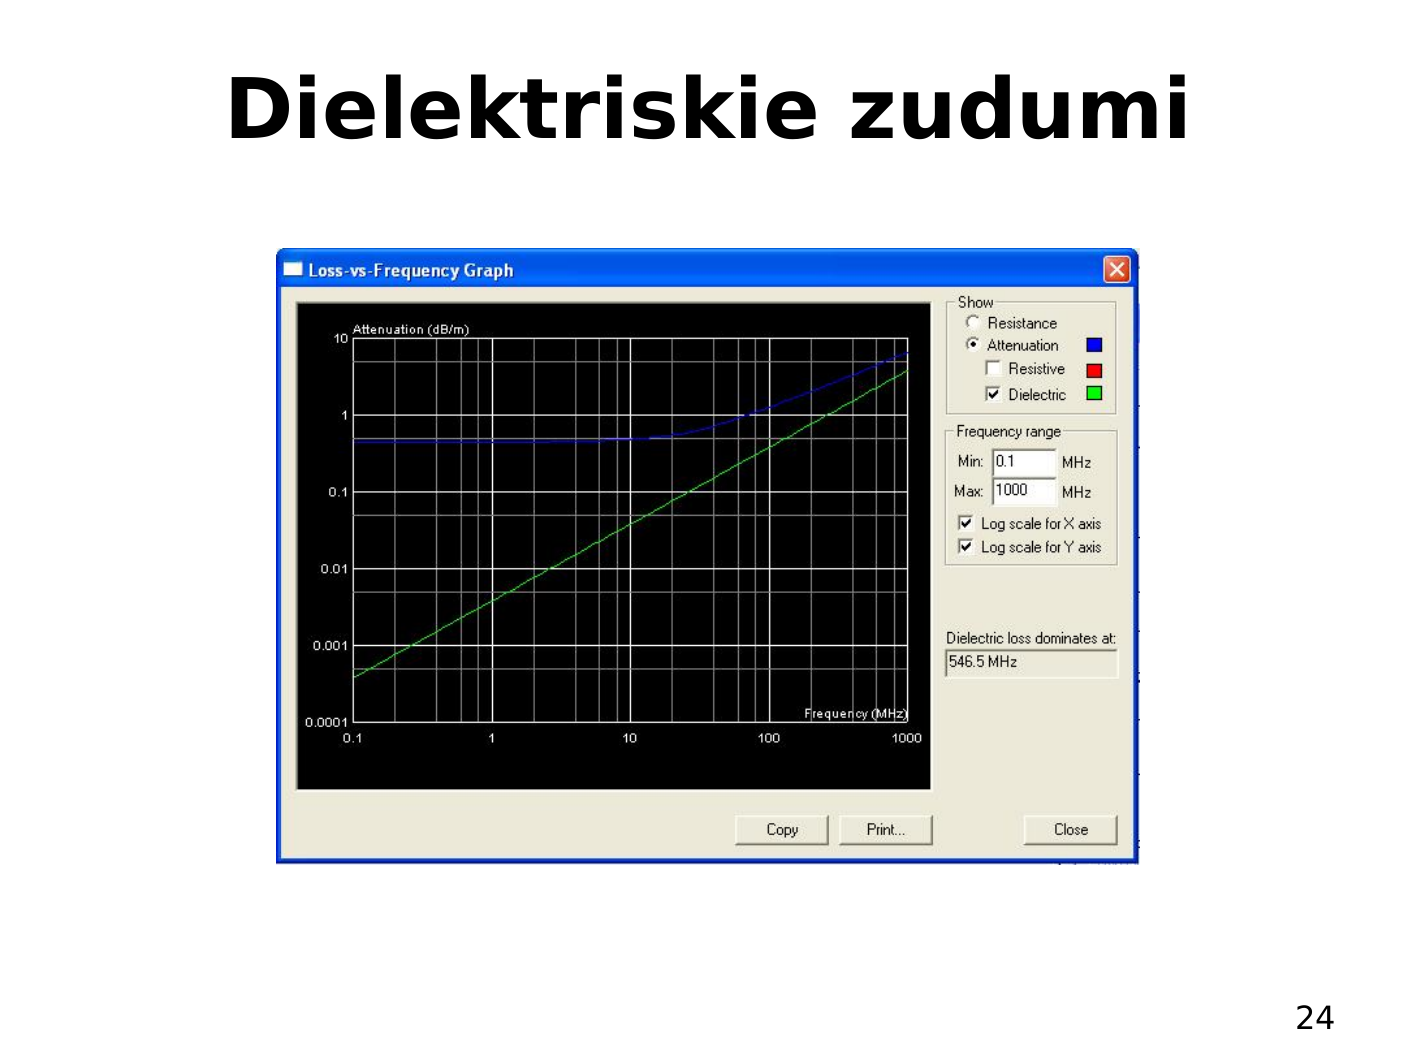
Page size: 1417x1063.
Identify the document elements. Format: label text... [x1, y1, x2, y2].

picture [276, 248, 1140, 865]
title Dielektriskie zudumi [70, 42, 1346, 168]
